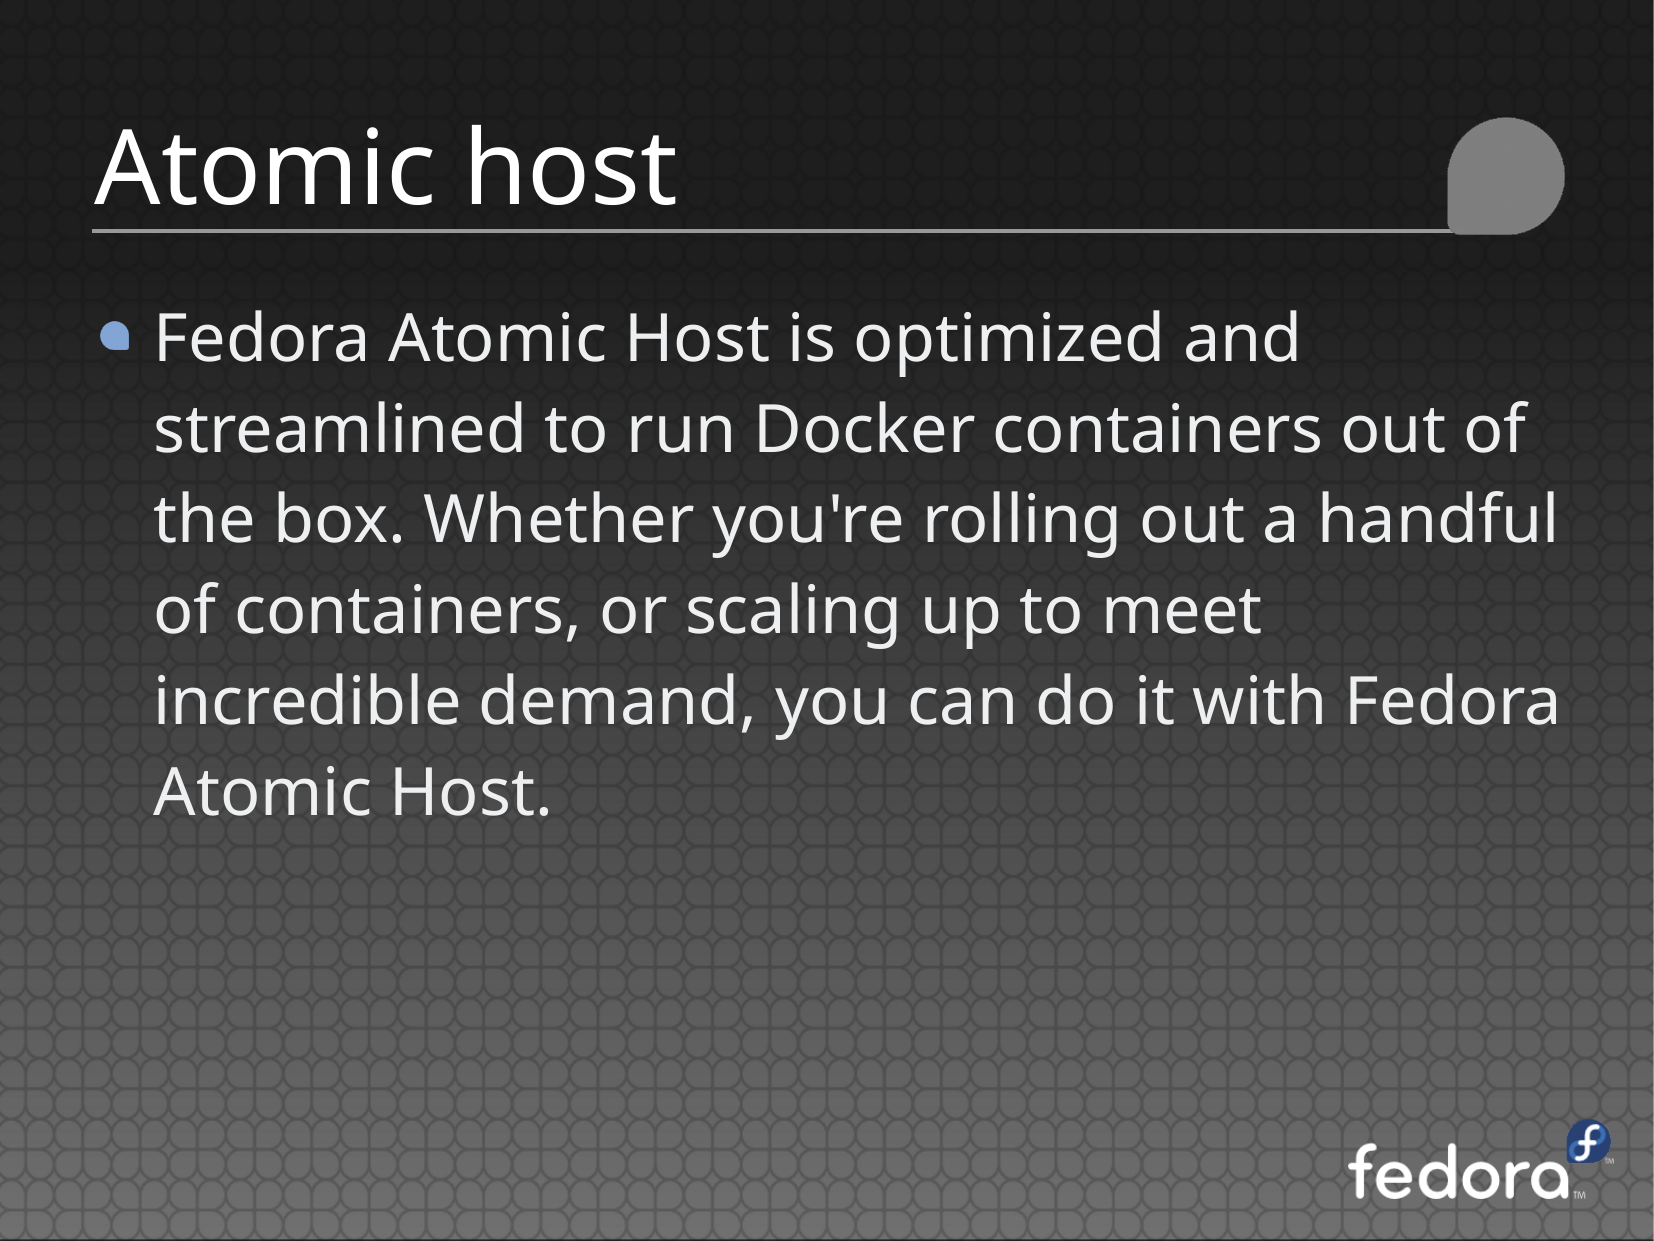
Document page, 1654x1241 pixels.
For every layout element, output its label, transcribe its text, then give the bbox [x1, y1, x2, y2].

list Fedora Atomic Host is optimized and streamlined to run Docker containers out of the box. Whether you're rolling out a handful of containers, or scaling up to meet incredible demand, you can do it with Fedora Atomic Host. [82, 290, 1571, 1094]
picture [0, 0, 1654, 1241]
title Atomic host [94, 114, 1426, 367]
